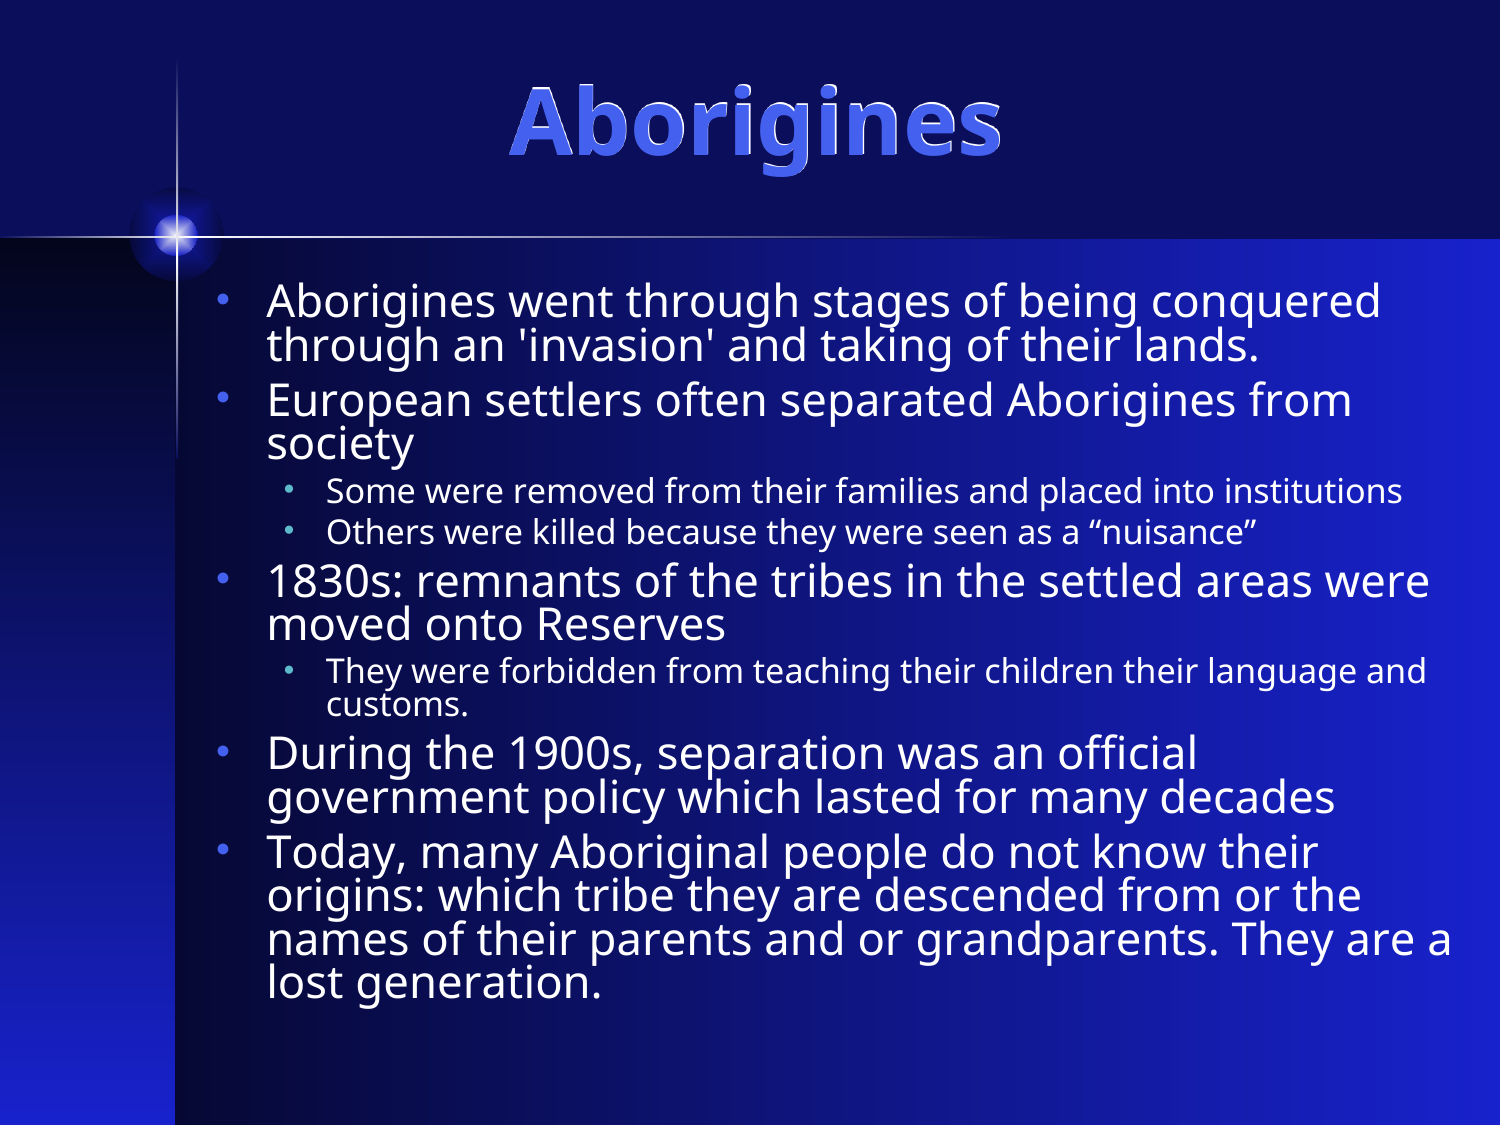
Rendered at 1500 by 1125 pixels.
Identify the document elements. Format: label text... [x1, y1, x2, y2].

title Aborigines [24, 24, 1488, 213]
list Aborigines went through stages of being conquered through an 'invasion' and taking of their lands. European settlers often separated Aborigines from society Some were removed from their families and placed into institutions Others were killed because they were seen as a “nuisance” 1830s: remnants of the tribes in the settled areas were moved onto Reserves They were forbidden from teaching their children their language and customs. During the 1900s, separation was an official government policy which lasted for many decades Today, many Aboriginal people do not know their origins: which tribe they are descended from or the names of their parents and or grandparents. They are a lost generation. [200, 275, 1476, 1026]
